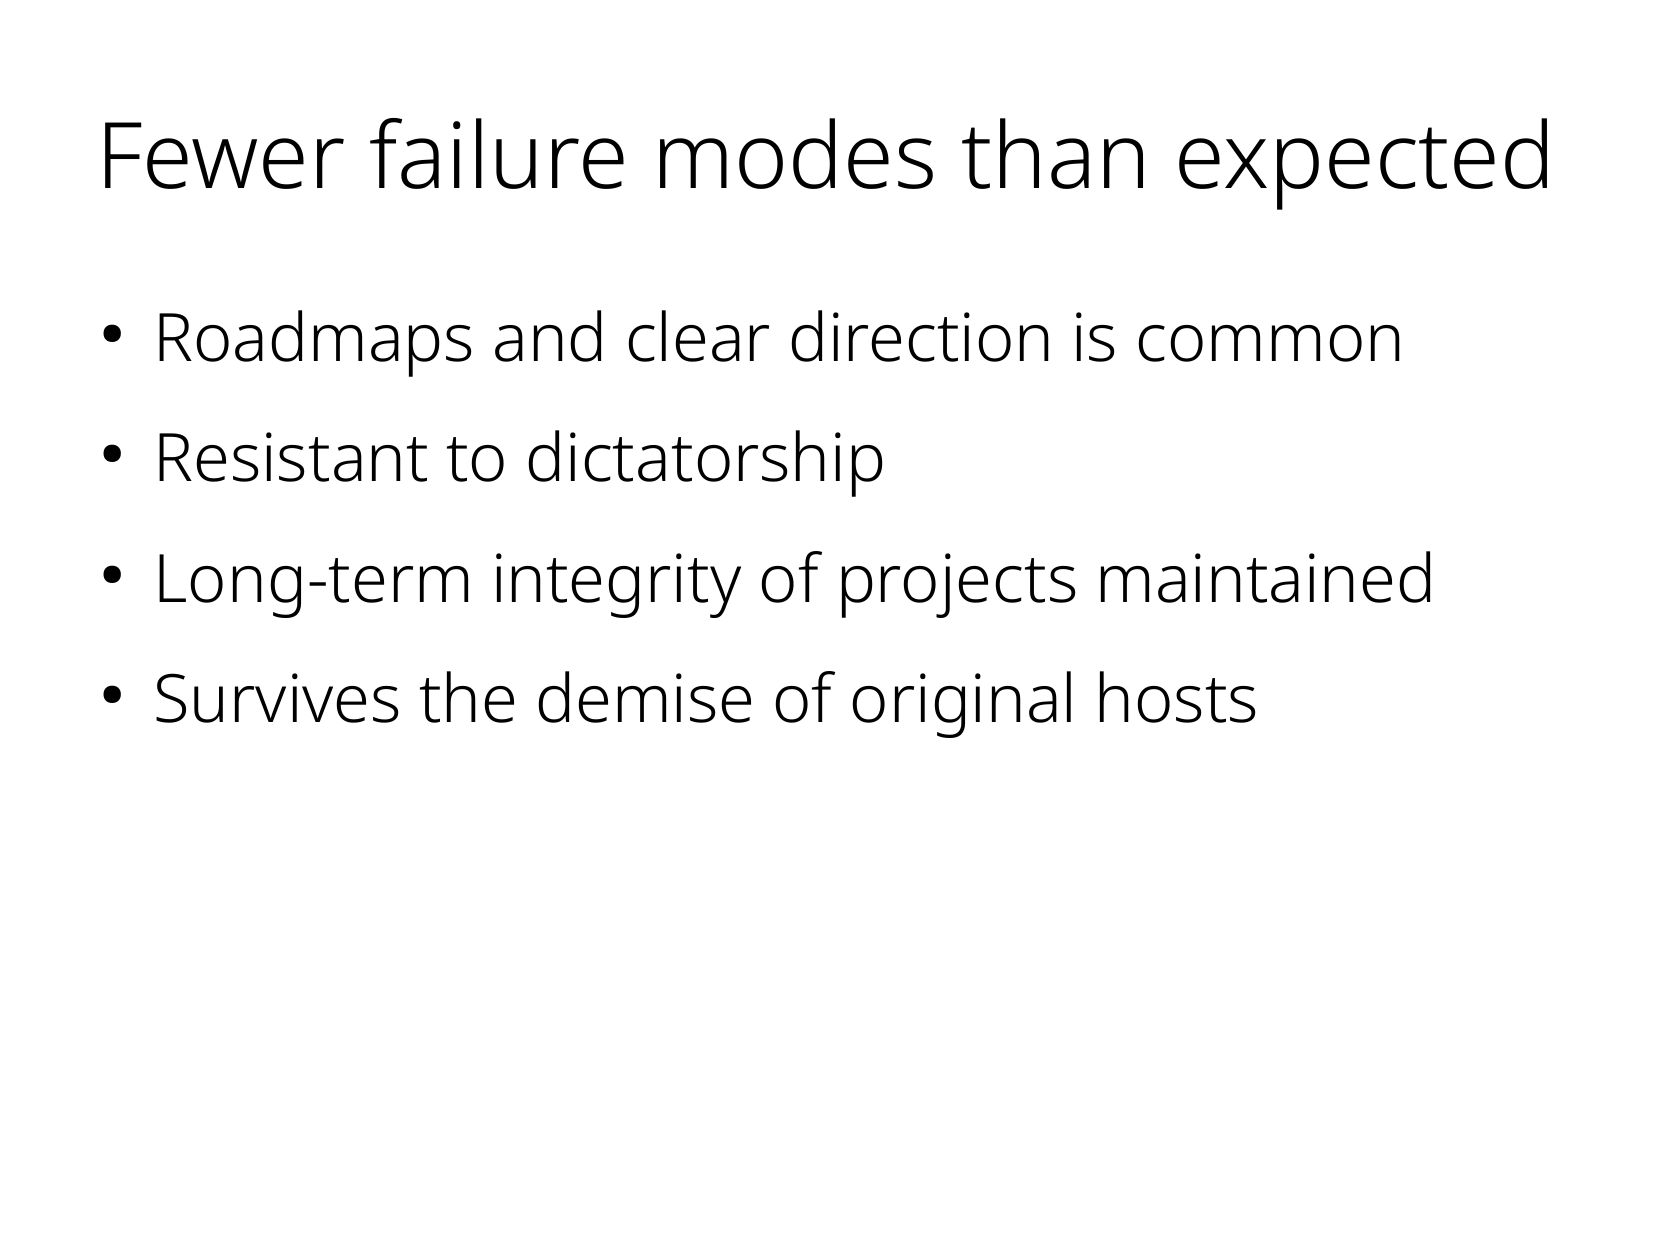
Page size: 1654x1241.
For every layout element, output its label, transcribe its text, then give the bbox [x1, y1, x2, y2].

list Roadmaps and clear direction is common Resistant to dictatorship Long-term integrity of projects maintained Survives the demise of original hosts [82, 290, 1571, 1010]
title Fewer failure modes than expected [82, 49, 1571, 257]
